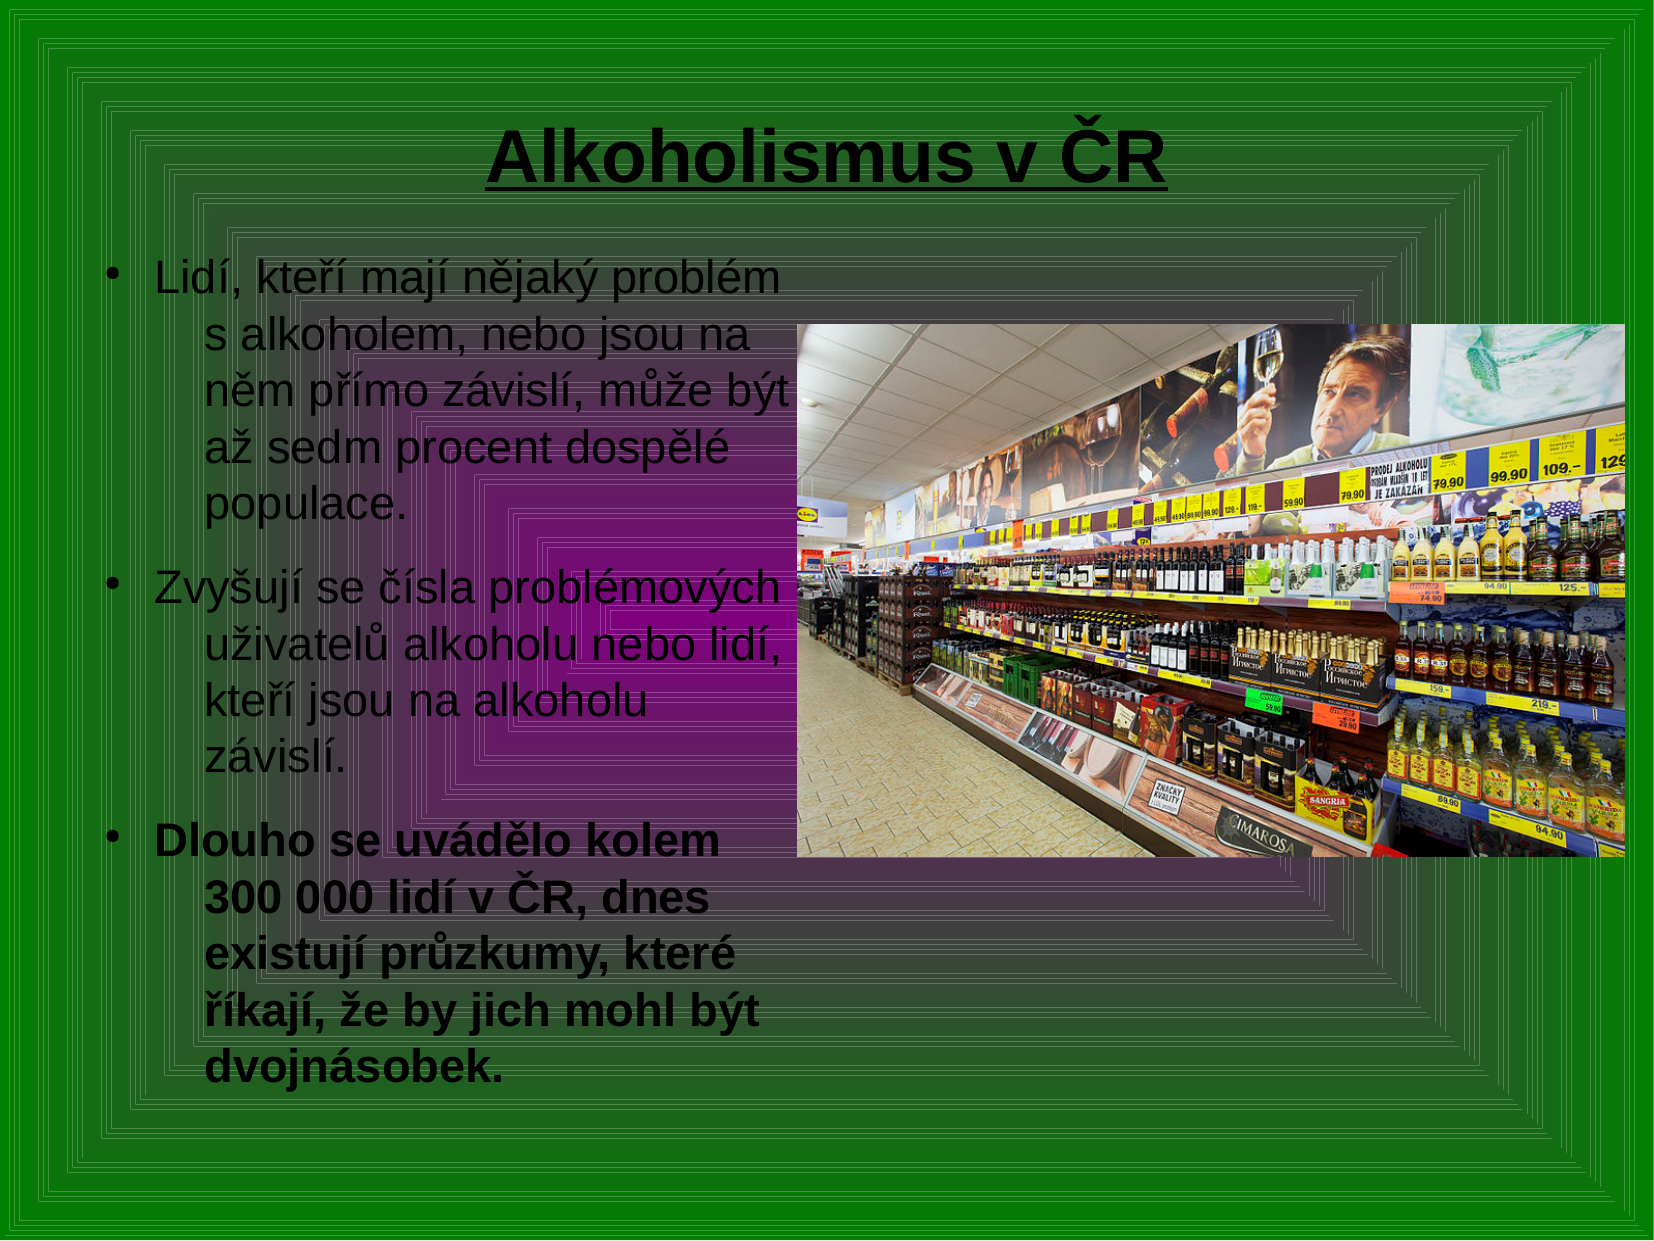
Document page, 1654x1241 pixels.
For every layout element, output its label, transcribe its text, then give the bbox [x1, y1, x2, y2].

list Lidí, kteří mají nějaký problém s alkoholem, nebo jsou na něm přímo závislí, může být až sedm procent dospělé populace. Zvyšují se čísla problémových uživatelů alkoholu nebo lidí, kteří jsou na alkoholu závislí. Dlouho se uvádělo kolem 300 000 lidí v ČR, dnes existují průzkumy, které říkají, že by jich mohl být dvojnásobek. [71, 246, 798, 1093]
title Alkoholismus v ČR [82, 49, 1571, 257]
picture [797, 324, 1625, 857]
